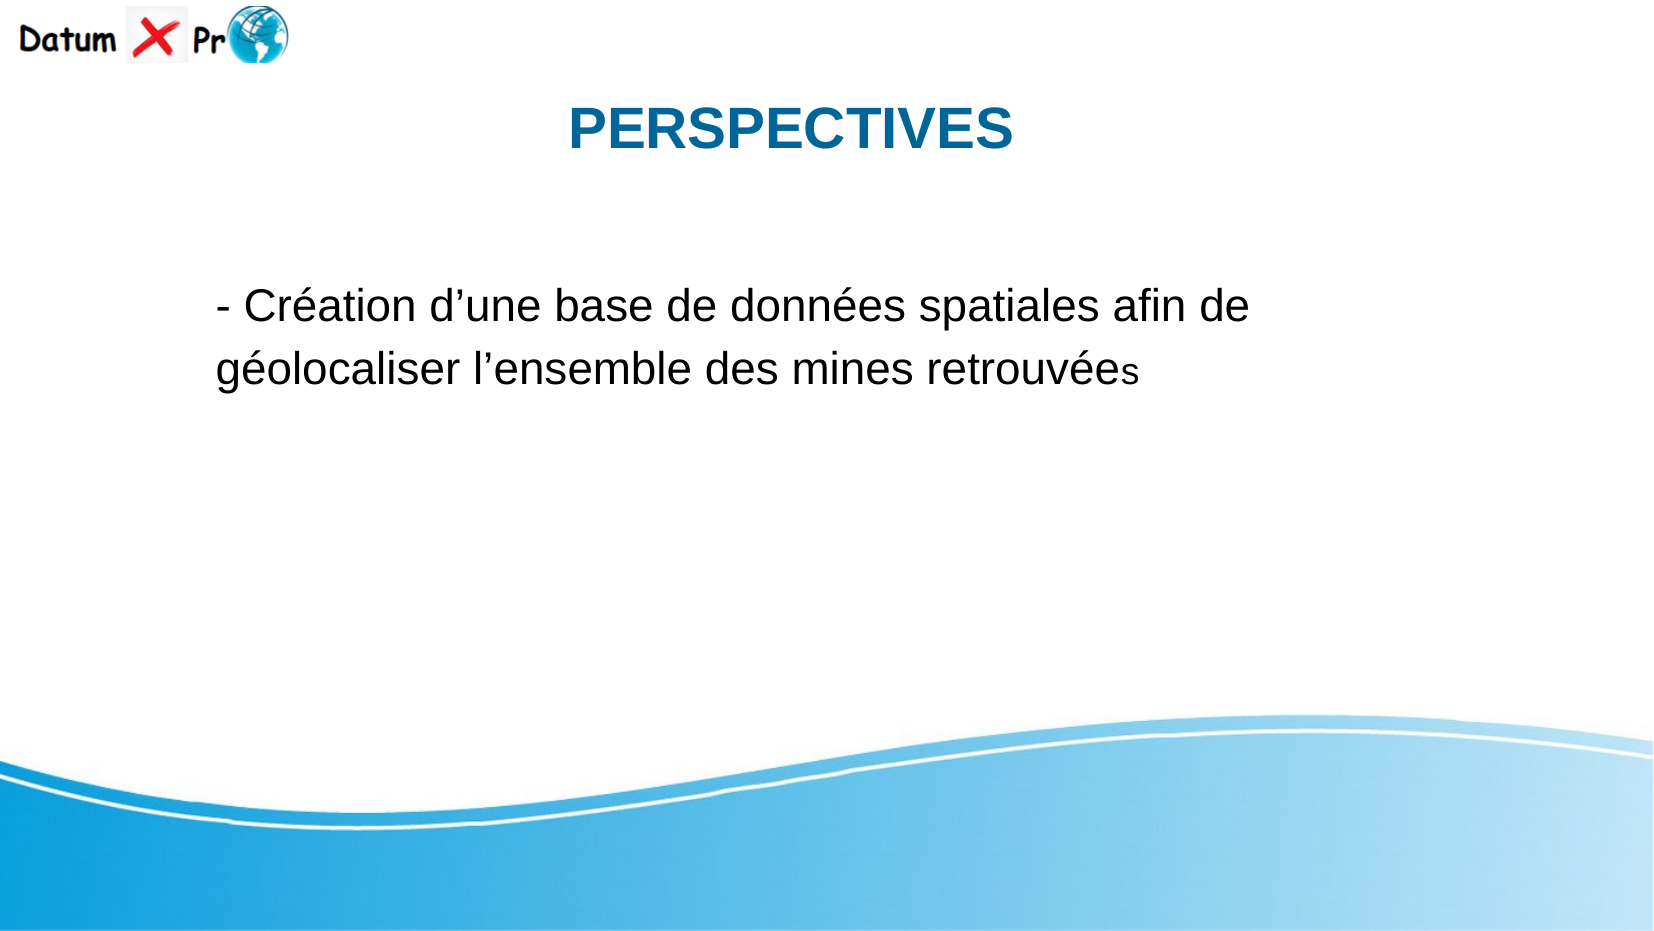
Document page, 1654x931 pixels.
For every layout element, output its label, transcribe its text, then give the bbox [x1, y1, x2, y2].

picture [0, 714, 1654, 931]
title PERSPECTIVES [47, 47, 1536, 203]
text_box - Création d’une base de données spatiales afin de géolocaliser l’ensemble des mines retrouvées [200, 259, 1501, 443]
picture [0, 6, 319, 63]
